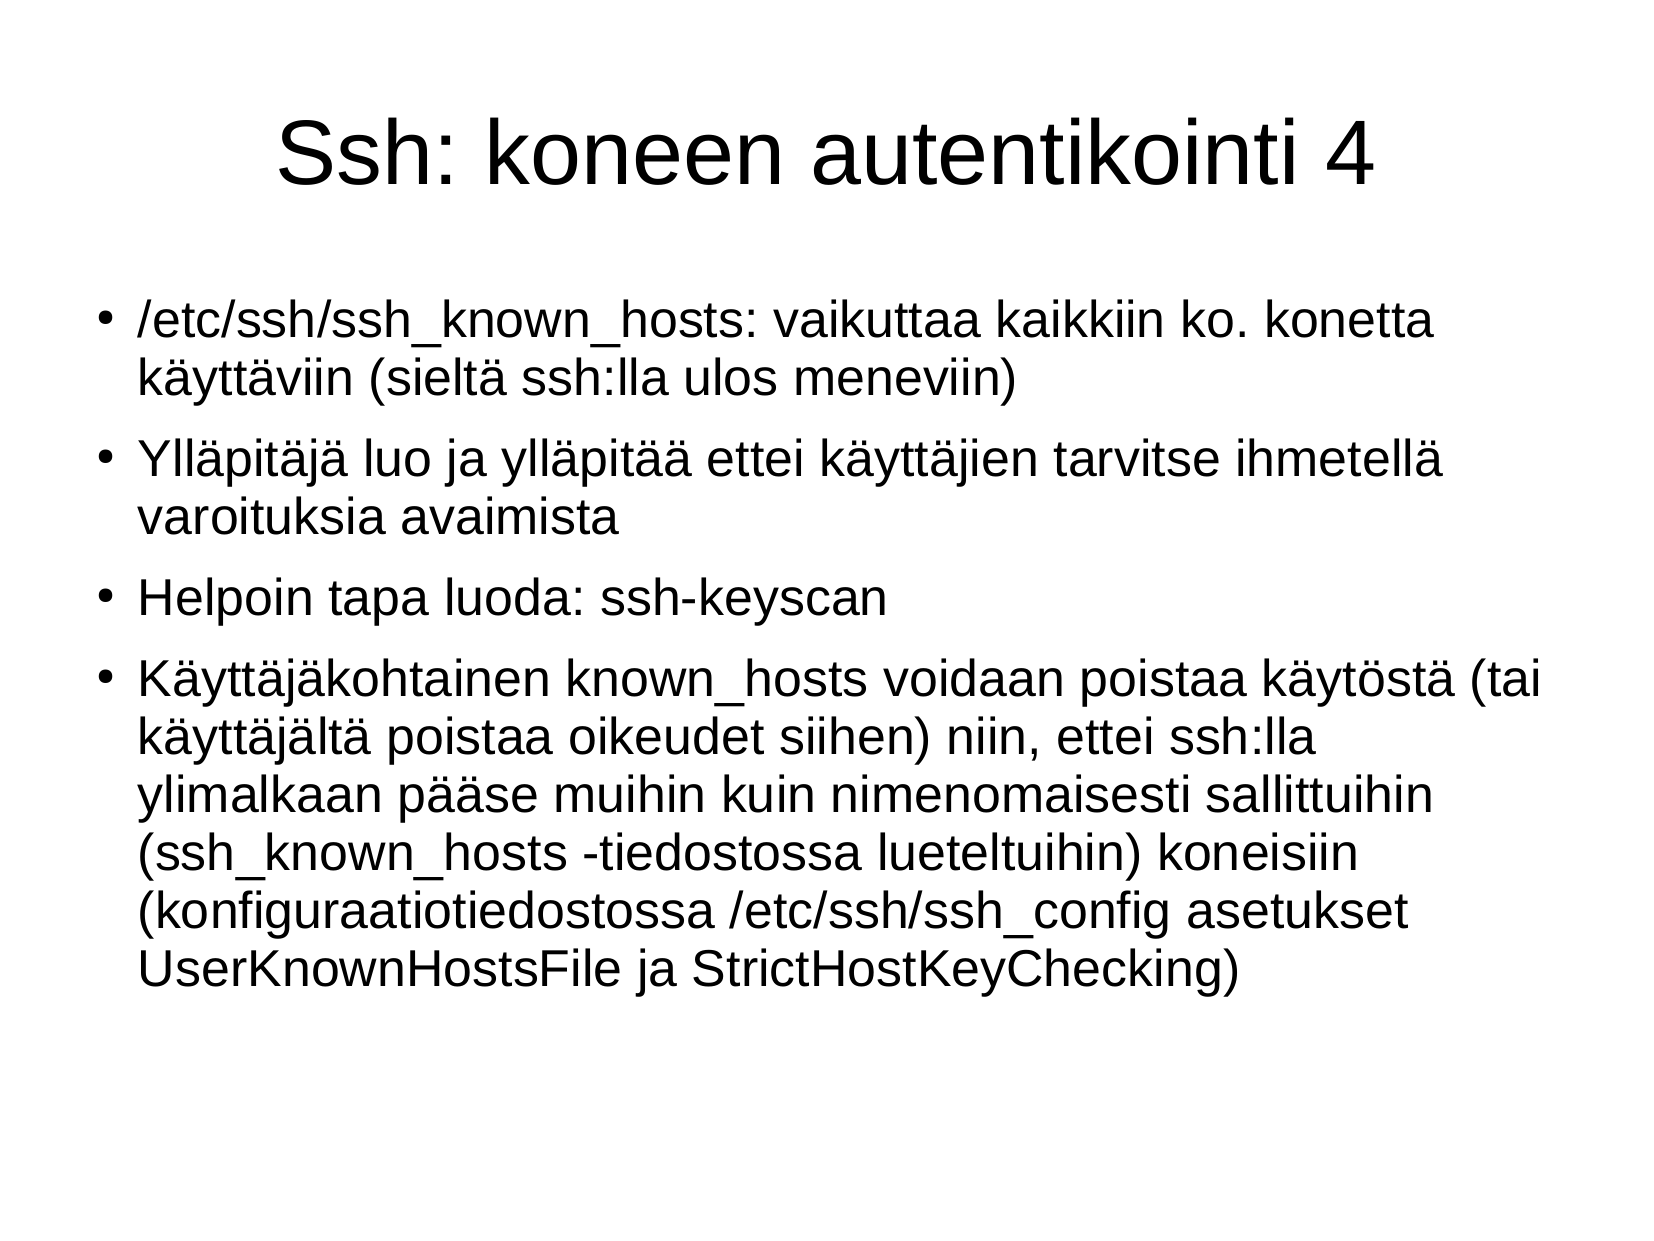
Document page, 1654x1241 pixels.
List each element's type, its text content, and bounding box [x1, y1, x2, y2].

list /etc/ssh/ssh_known_hosts: vaikuttaa kaikkiin ko. konetta käyttäviin (sieltä ssh:lla ulos meneviin) Ylläpitäjä luo ja ylläpitää ettei käyttäjien tarvitse ihmetellä varoituksia avaimista Helpoin tapa luoda: ssh-keyscan Käyttäjäkohtainen known_hosts voidaan poistaa käytöstä (tai käyttäjältä poistaa oikeudet siihen) niin, ettei ssh:lla ylimalkaan pääse muihin kuin nimenomaisesti sallittuihin (ssh_known_hosts -tiedostossa lueteltuihin) koneisiin (konfiguraatiotiedostossa /etc/ssh/ssh_config asetukset UserKnownHostsFile ja StrictHostKeyChecking) [82, 290, 1571, 1010]
title Ssh: koneen autentikointi 4 [82, 49, 1571, 257]
